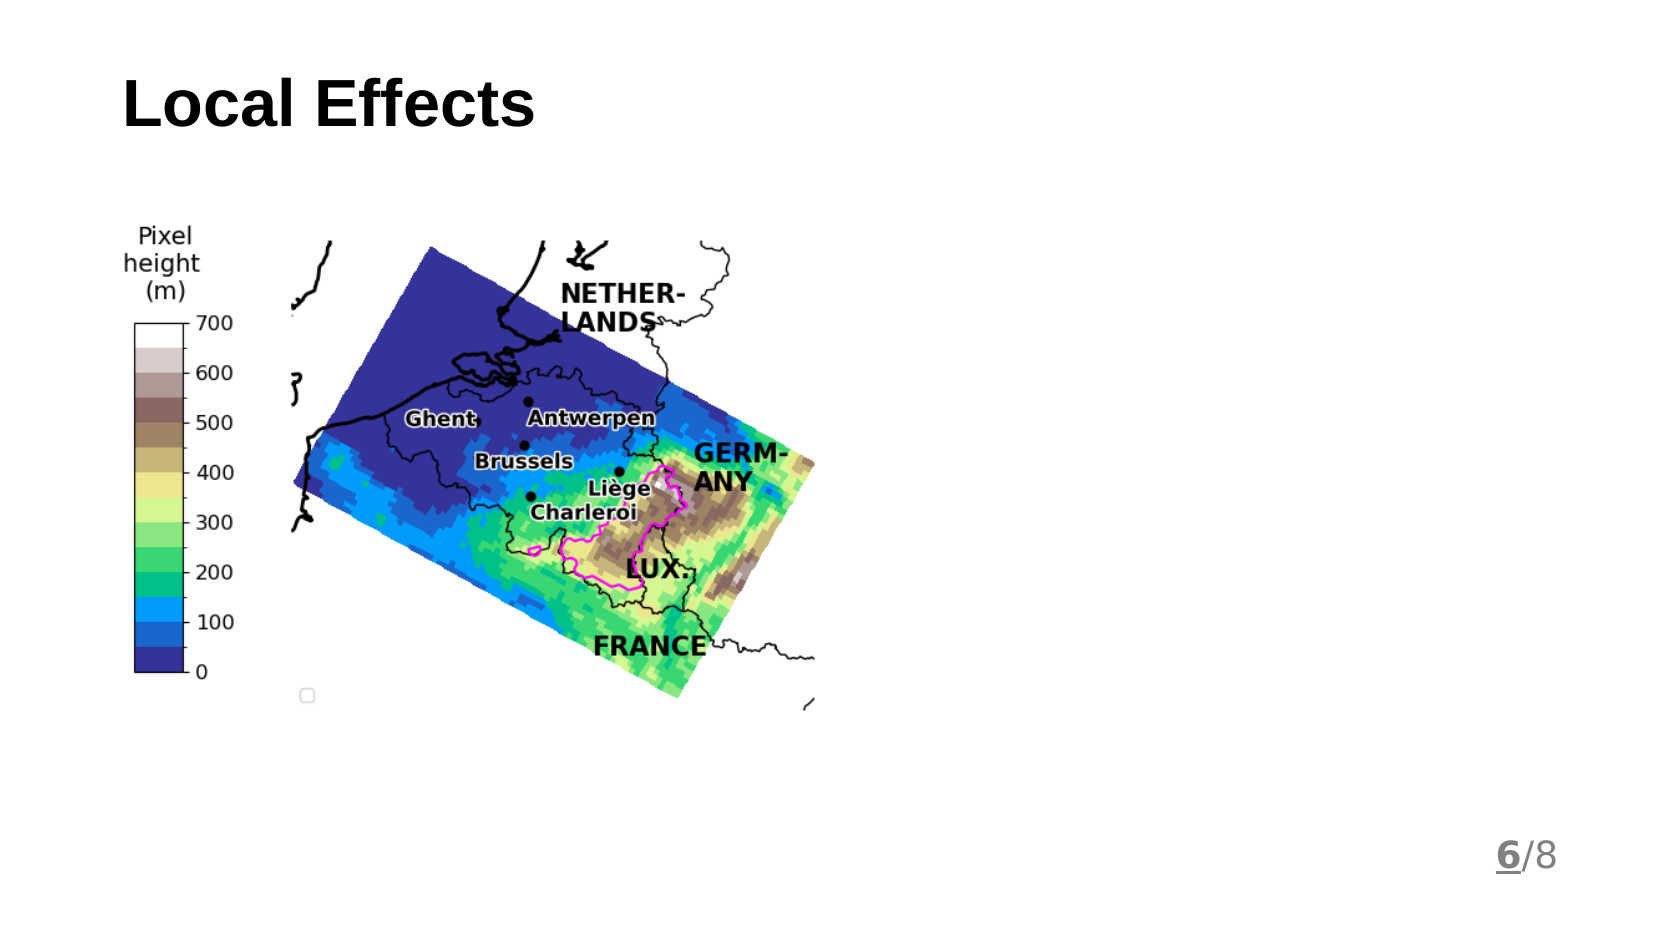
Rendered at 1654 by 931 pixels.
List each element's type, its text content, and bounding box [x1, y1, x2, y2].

picture [118, 212, 827, 718]
text_box 6/8 [1480, 826, 1595, 898]
text_box Local Effects [107, 59, 1270, 186]
